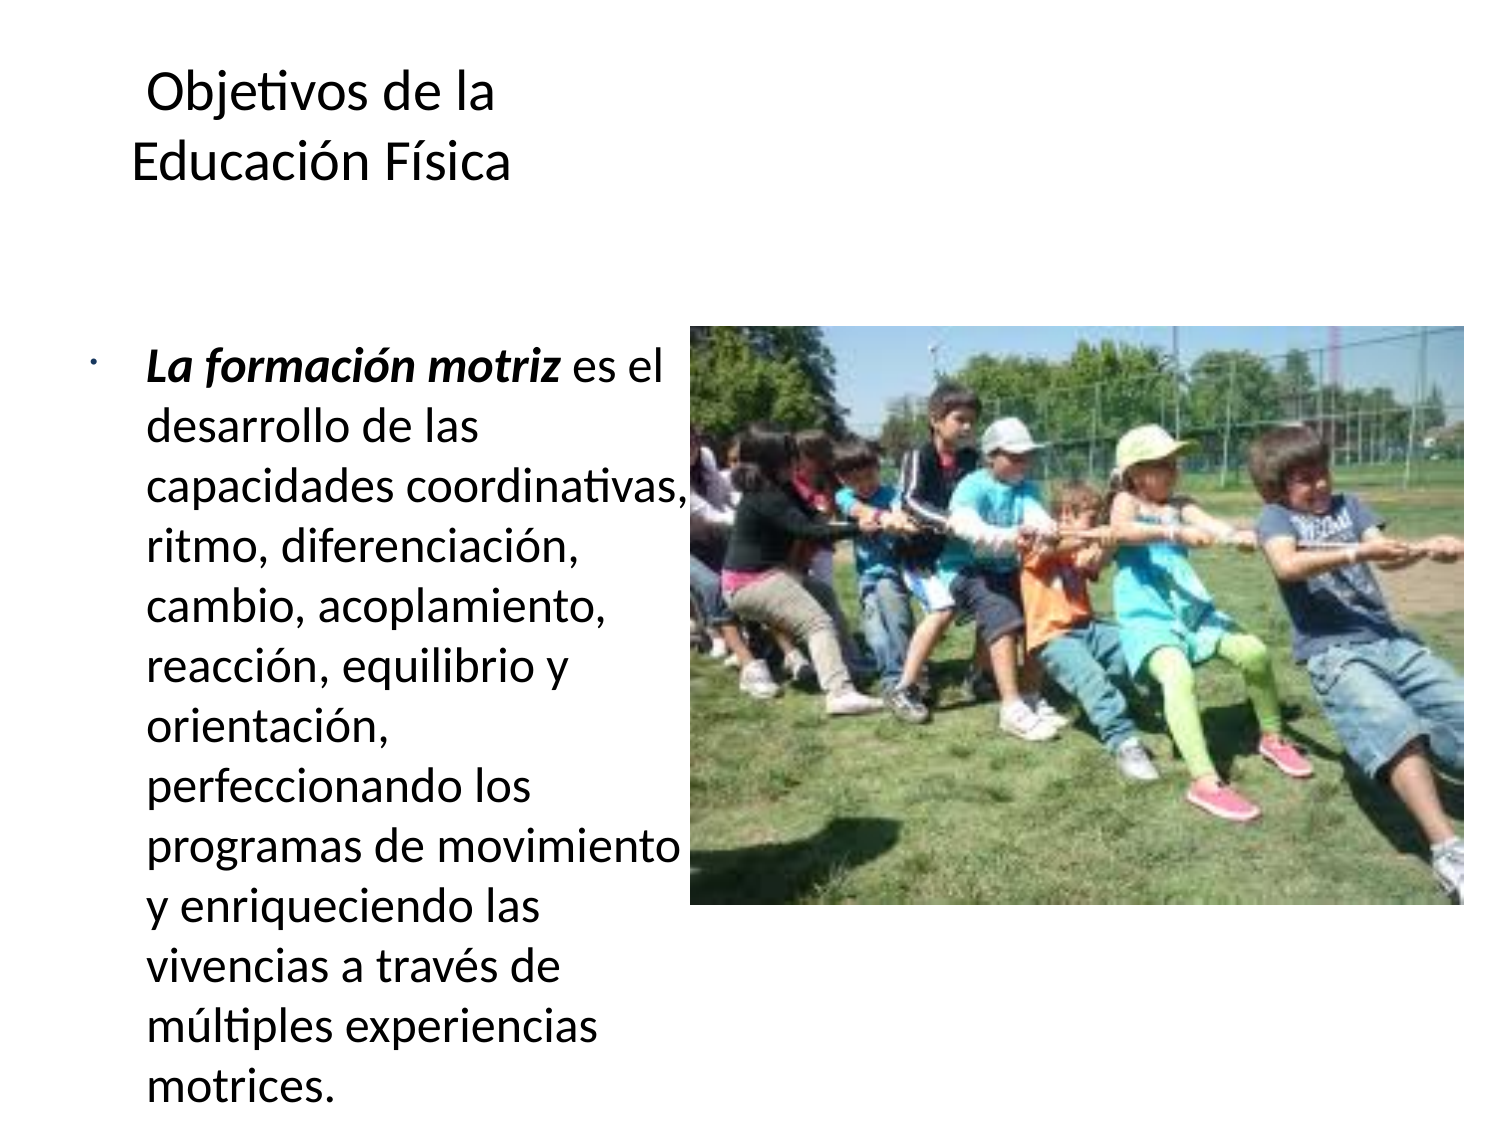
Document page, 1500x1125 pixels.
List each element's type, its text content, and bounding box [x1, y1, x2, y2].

list La formación motriz es el desarrollo de las capacidades coordinativas, ritmo, diferenciación, cambio, acoplamiento, reacción, equilibrio y orientación, perfeccionando los programas de movimiento y enriqueciendo las vivencias a través de múltiples experiencias motrices. [75, 235, 715, 1071]
picture [715, 326, 1464, 906]
title Objetivos de la Educación Física [75, 44, 569, 235]
